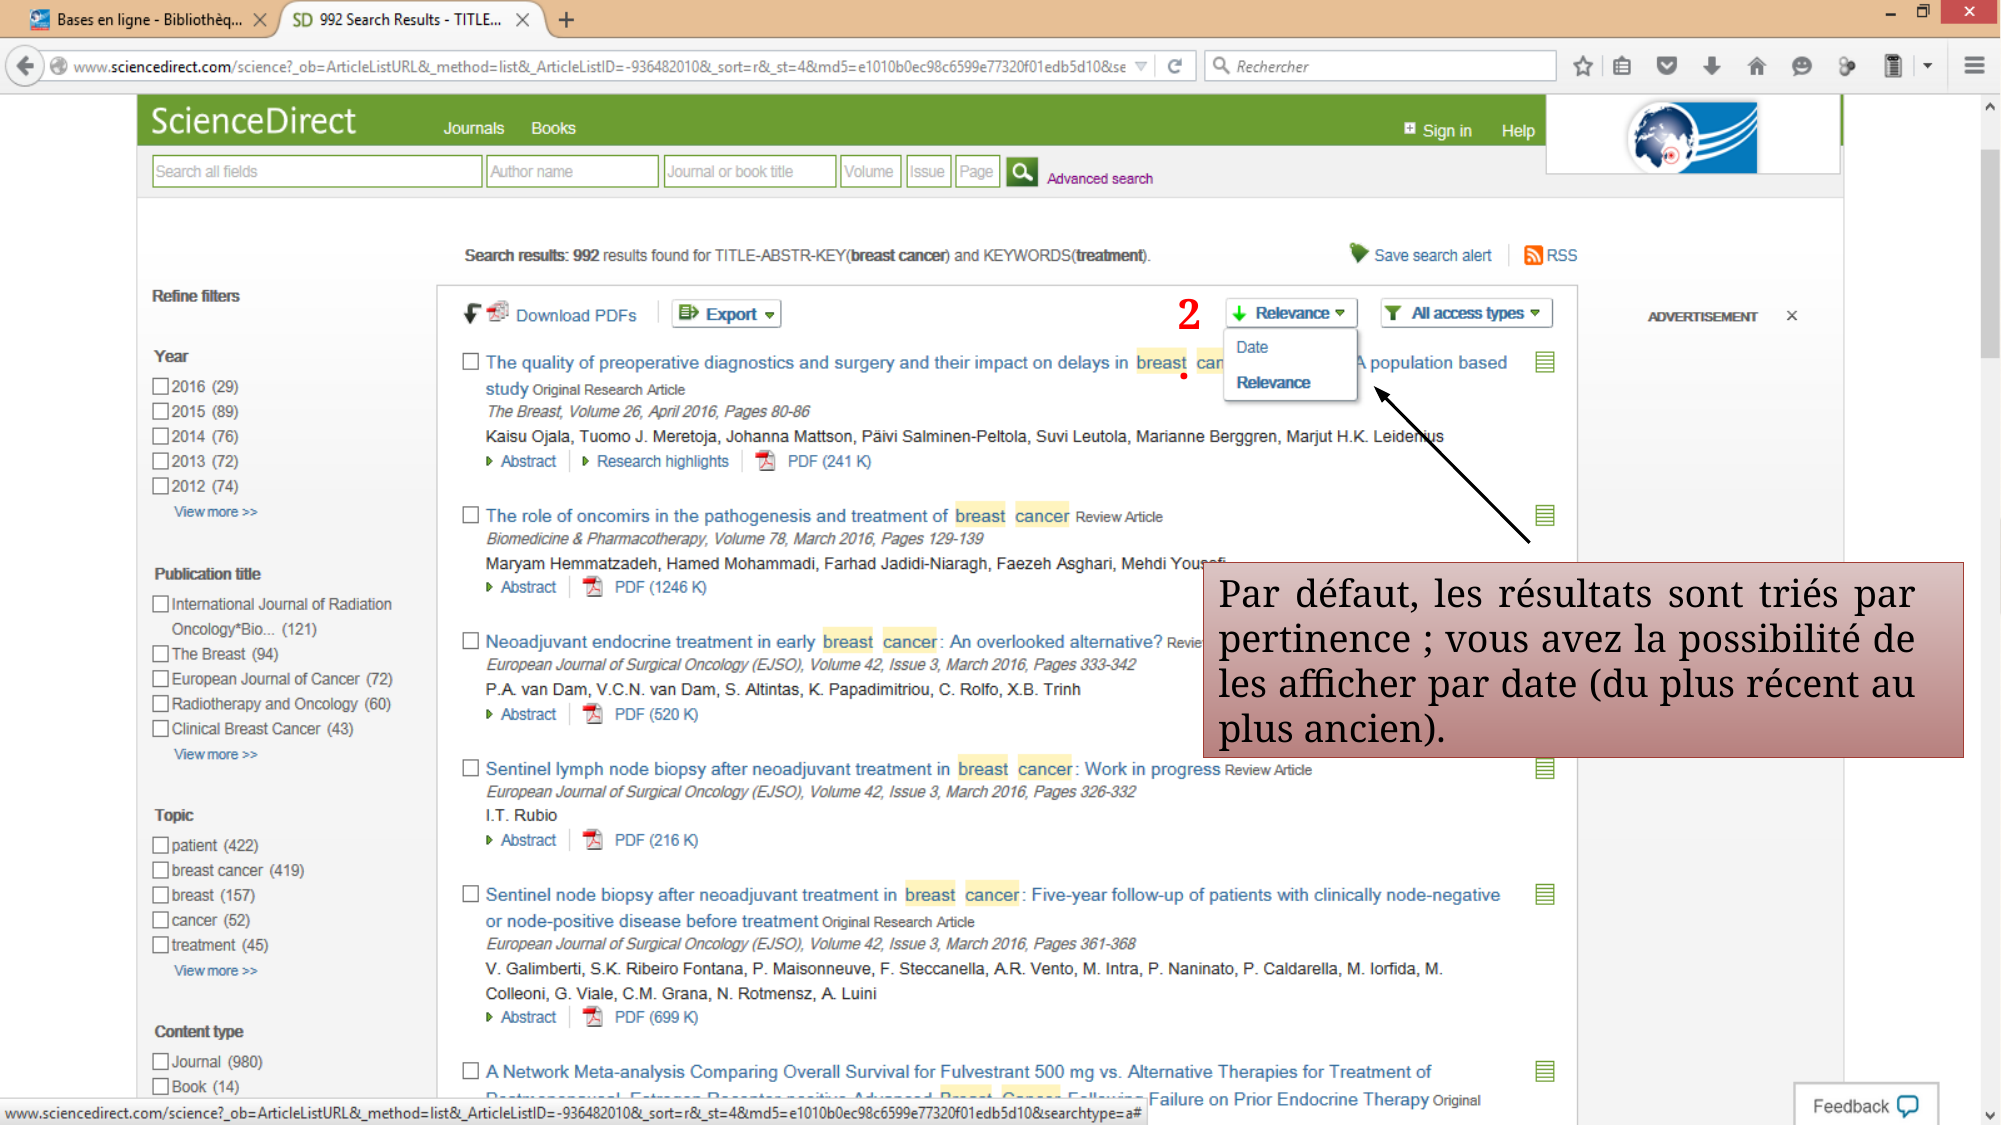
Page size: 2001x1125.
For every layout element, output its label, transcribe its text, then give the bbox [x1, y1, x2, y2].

text_box Par défaut, les résultats sont triés par pertinence ; vous avez la possibilité de les afficher par date (du plus récent au plus ancien). [1203, 562, 1964, 714]
text_box 2. [1162, 280, 1228, 346]
picture [0, 0, 2000, 1125]
